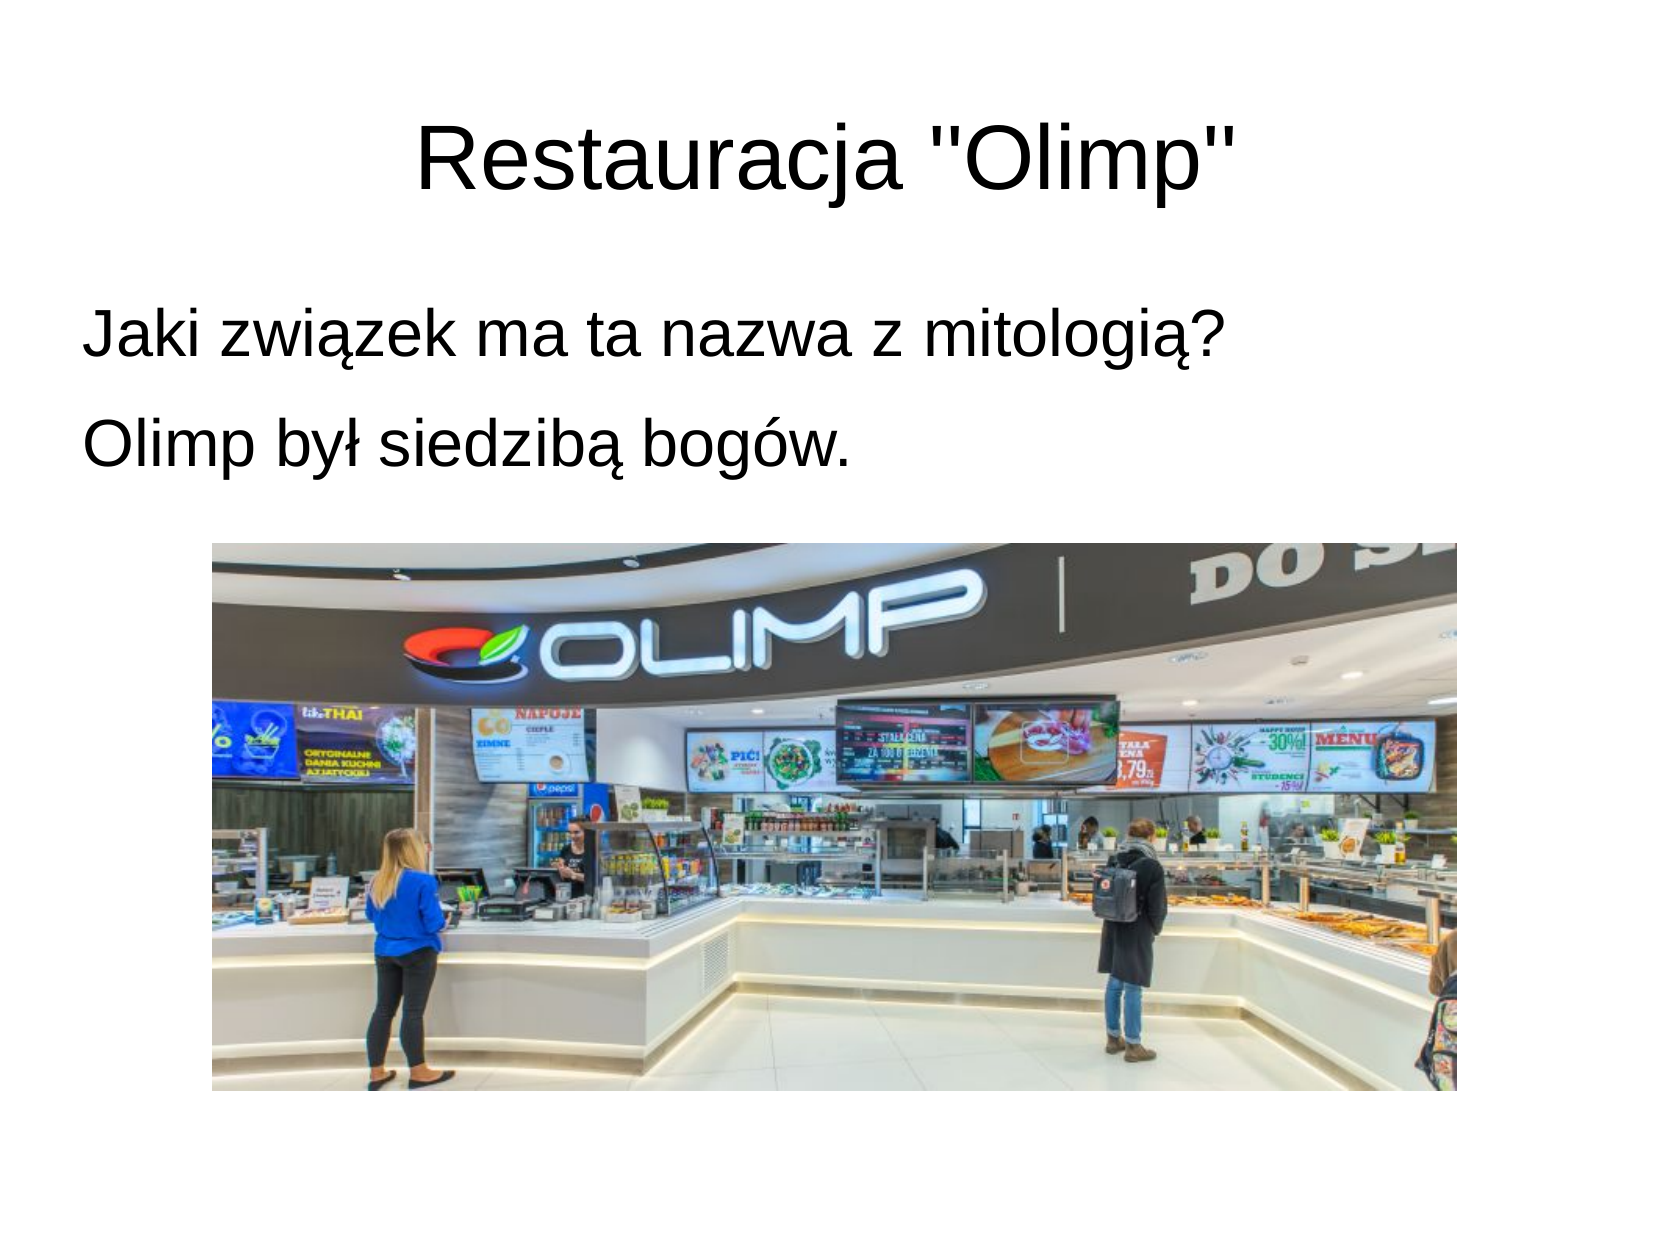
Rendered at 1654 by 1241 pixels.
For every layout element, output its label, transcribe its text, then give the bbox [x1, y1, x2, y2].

title Restauracja ''Olimp'' [82, 49, 1571, 257]
picture [212, 543, 1457, 1091]
list Jaki związek ma ta nazwa z mitologią? Olimp był siedzibą bogów. [82, 290, 1571, 1010]
